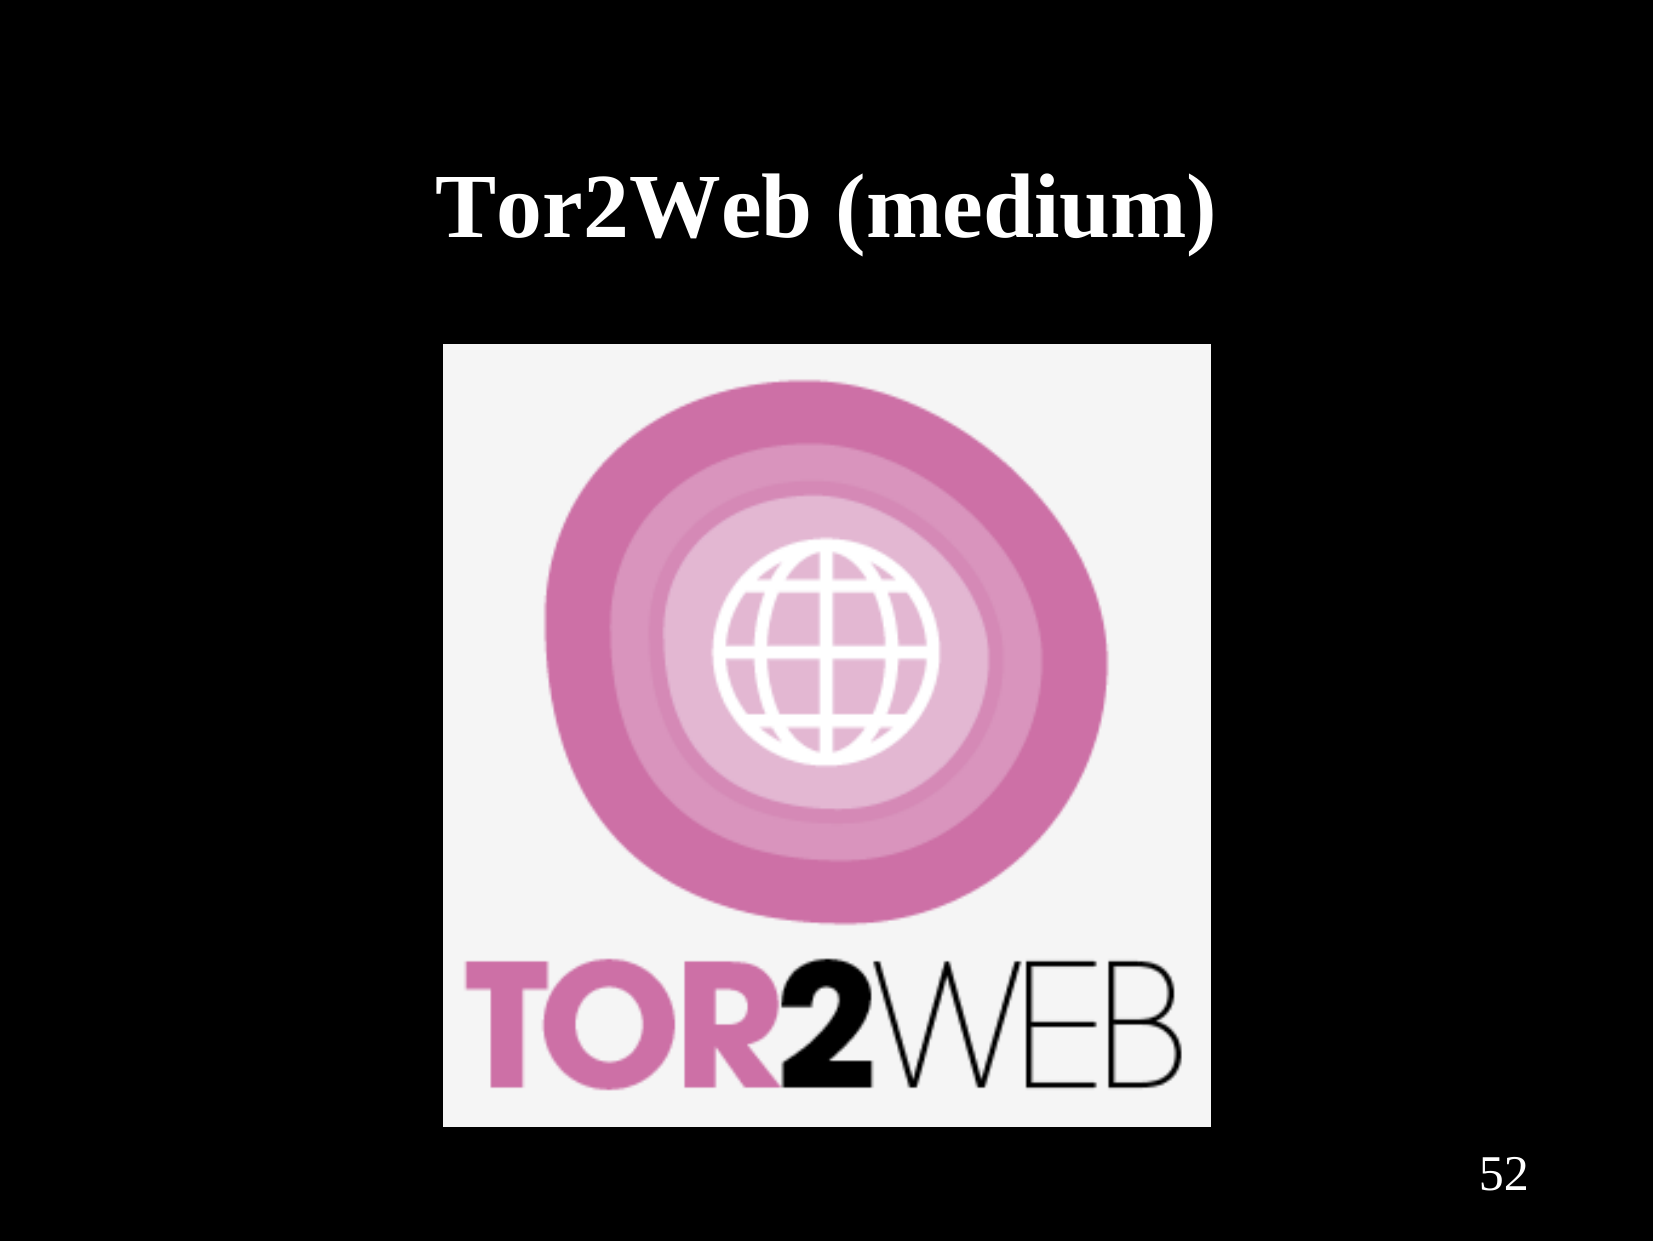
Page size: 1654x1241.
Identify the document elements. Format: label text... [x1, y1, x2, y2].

title Tor2Web (medium) [121, 102, 1534, 311]
picture [443, 344, 1211, 1127]
